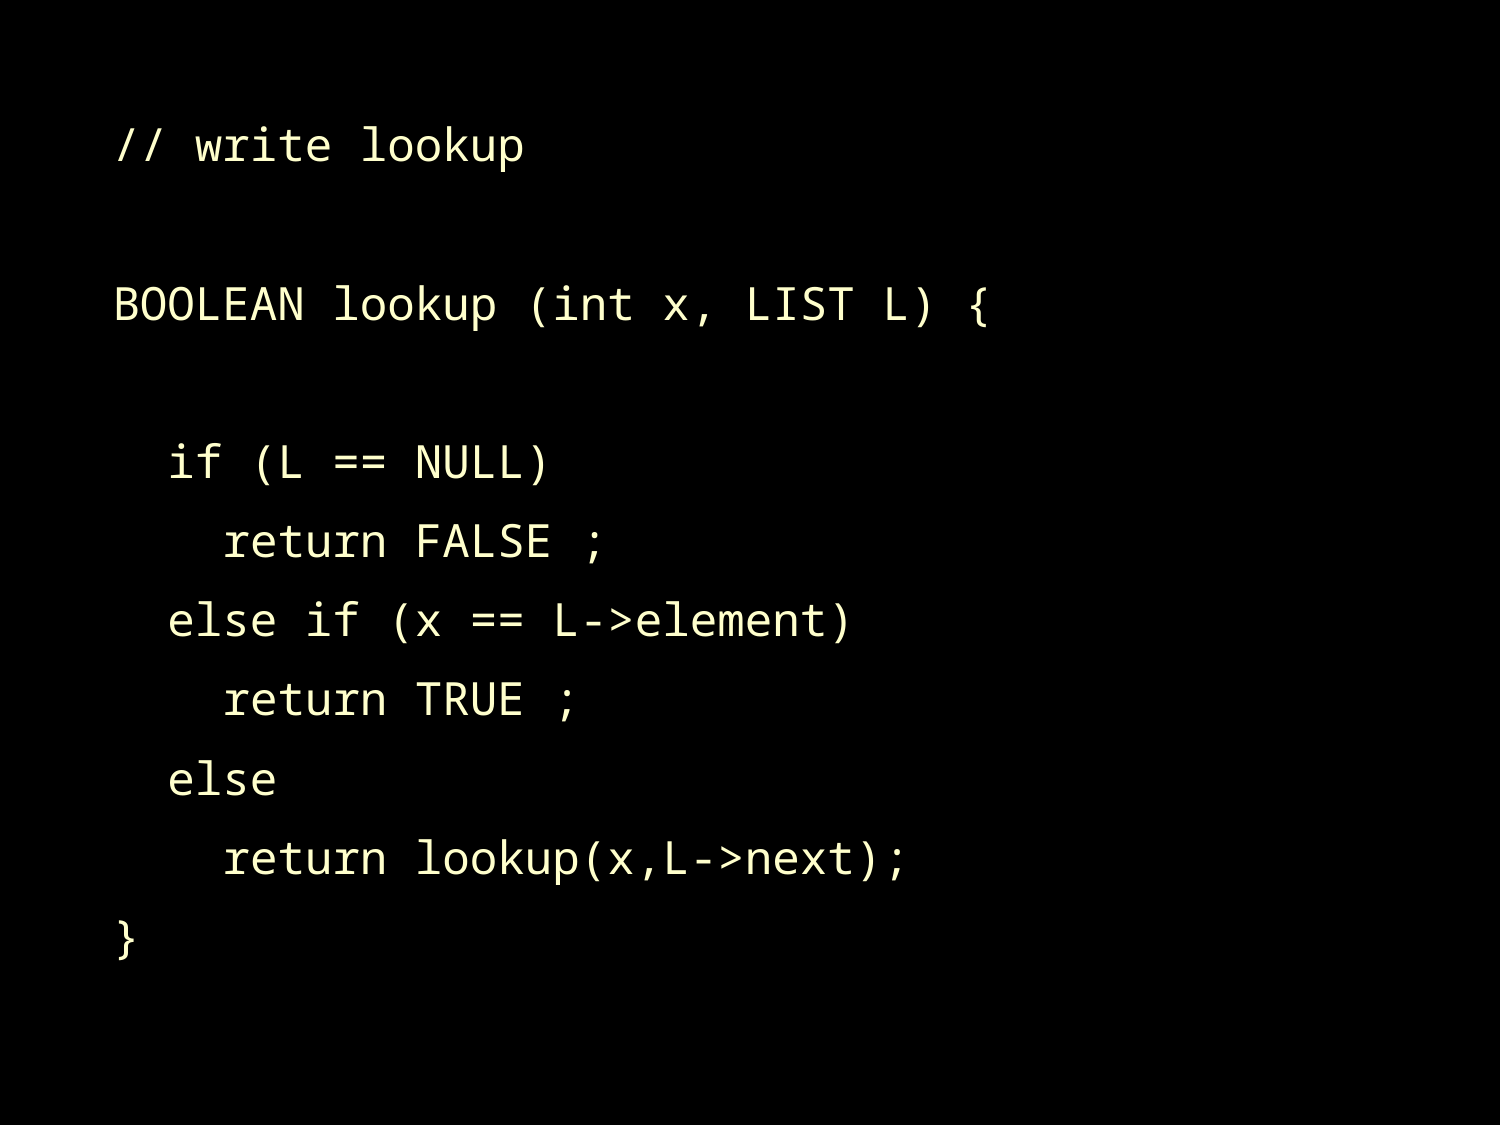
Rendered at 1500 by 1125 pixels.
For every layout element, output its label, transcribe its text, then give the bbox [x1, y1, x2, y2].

list // write lookup BOOLEAN lookup (int x, LIST L) { if (L == NULL) return FALSE ; else if (x == L->element) return TRUE ; else return lookup(x,L->next); } [112, 112, 1426, 1011]
